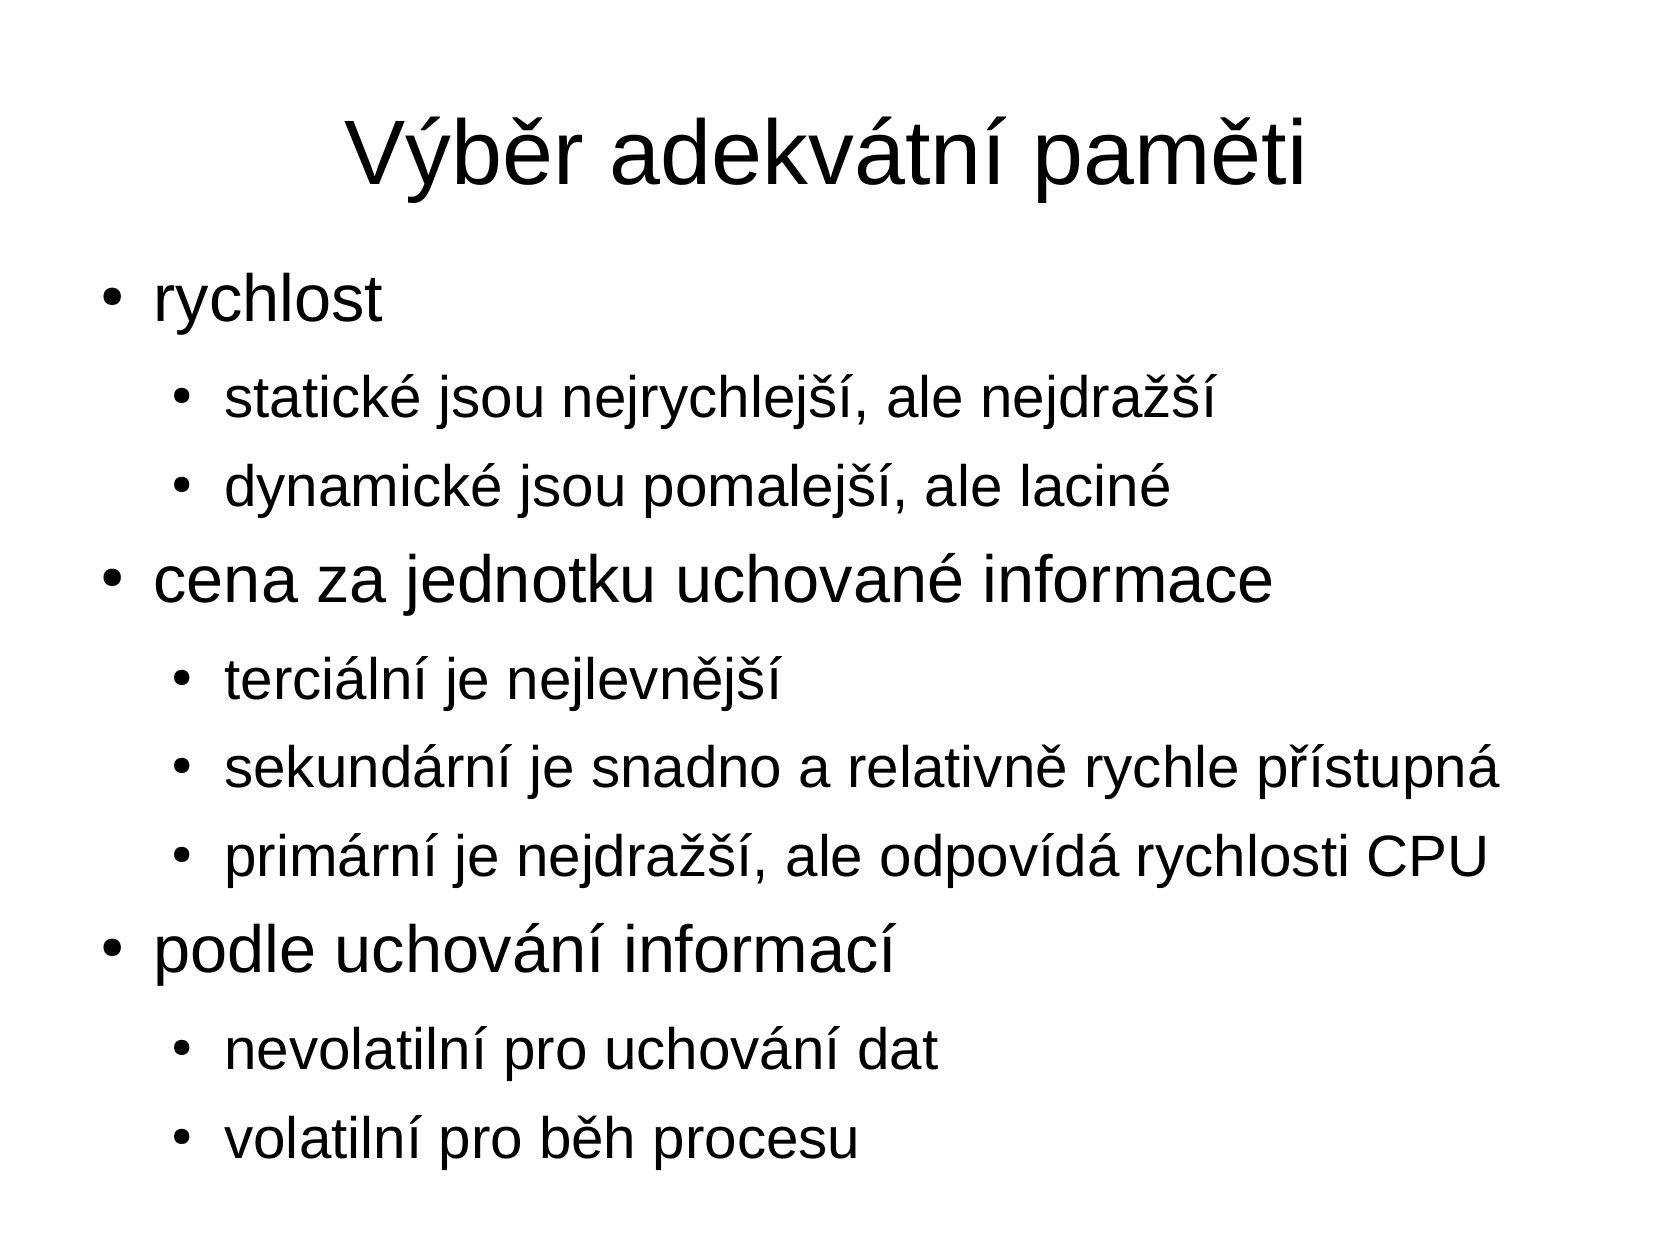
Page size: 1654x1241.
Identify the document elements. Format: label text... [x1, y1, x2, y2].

title Výběr adekvátní paměti [82, 56, 1571, 250]
list rychlost statické jsou nejrychlejší, ale nejdražší dynamické jsou pomalejší, ale laciné cena za jednotku uchované informace terciální je nejlevnější sekundární je snadno a relativně rychle přístupná primární je nejdražší, ale odpovídá rychlosti CPU podle uchování informací nevolatilní pro uchování dat volatilní pro běh procesu [82, 260, 1571, 1169]
